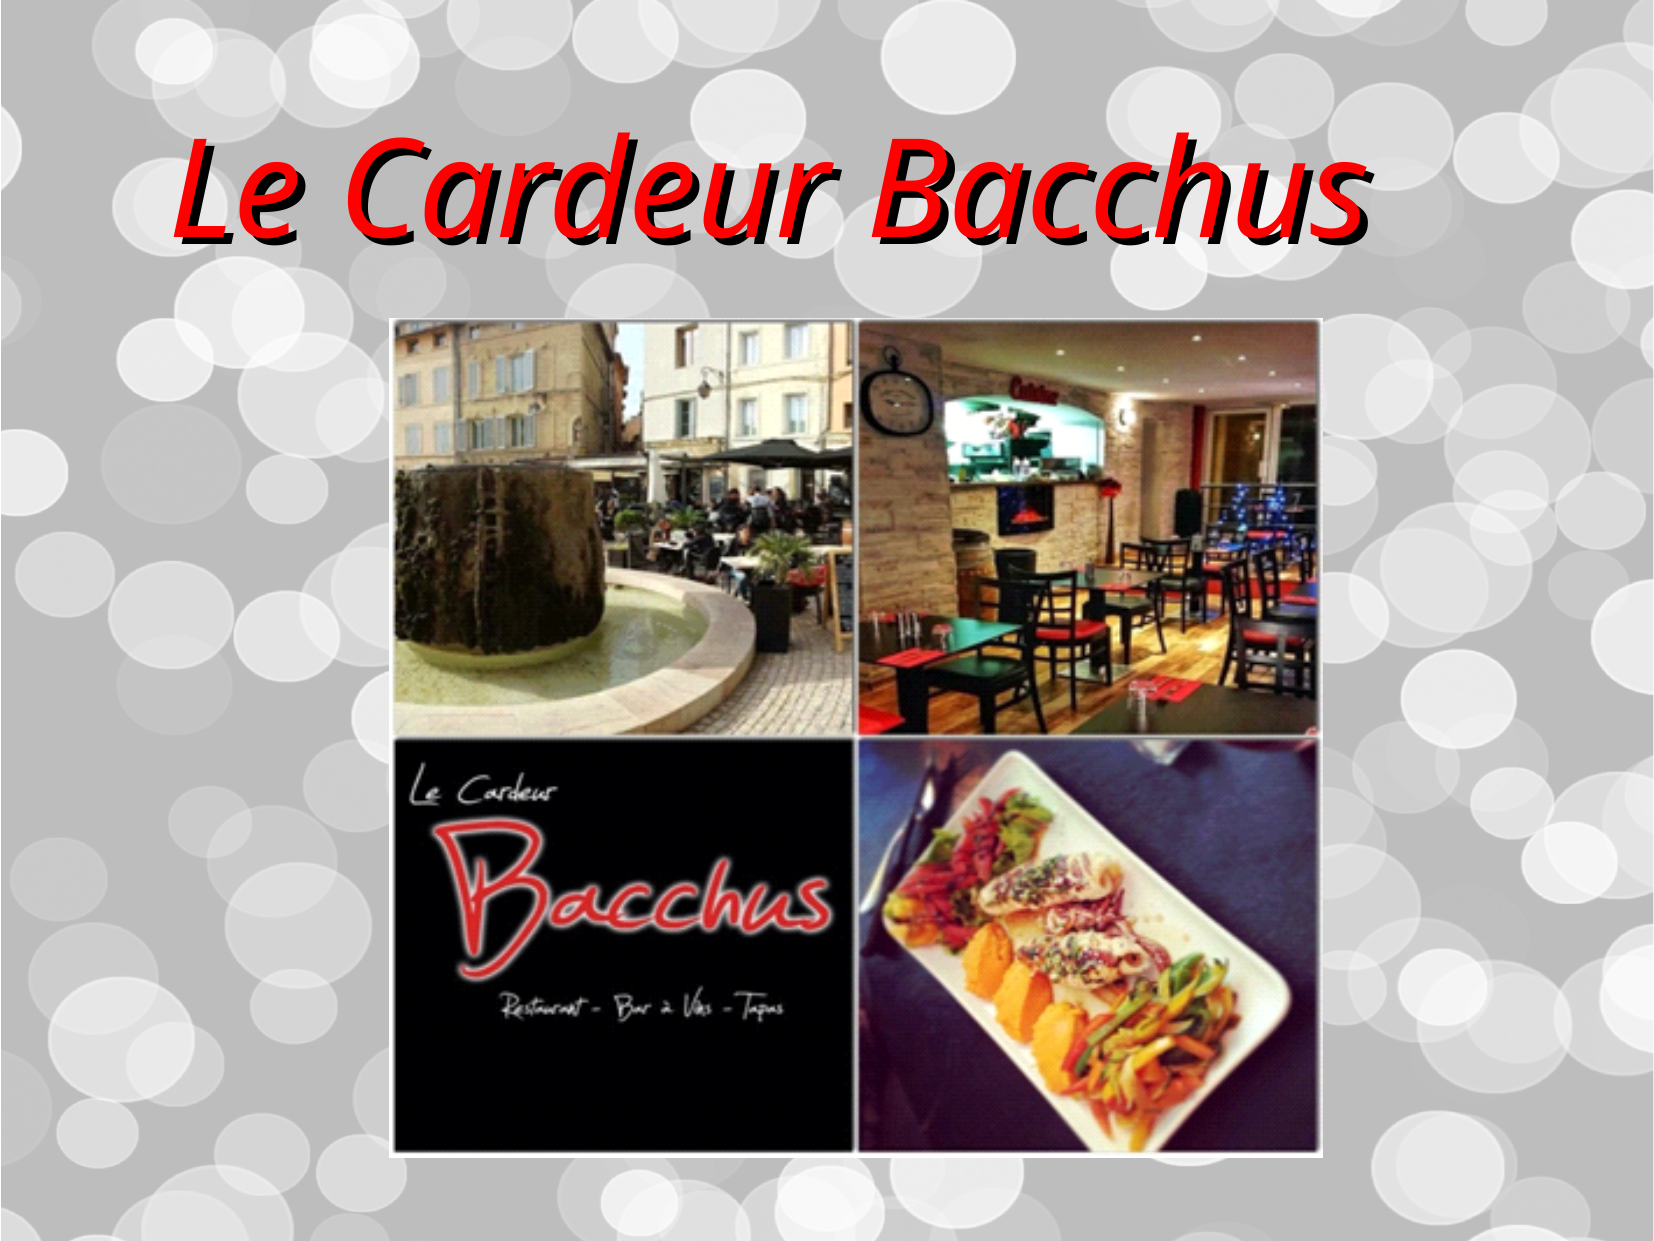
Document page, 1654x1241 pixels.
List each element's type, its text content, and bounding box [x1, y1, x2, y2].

text_box Le Cardeur Bacchus [153, 82, 1583, 290]
picture [0, 0, 1654, 1241]
